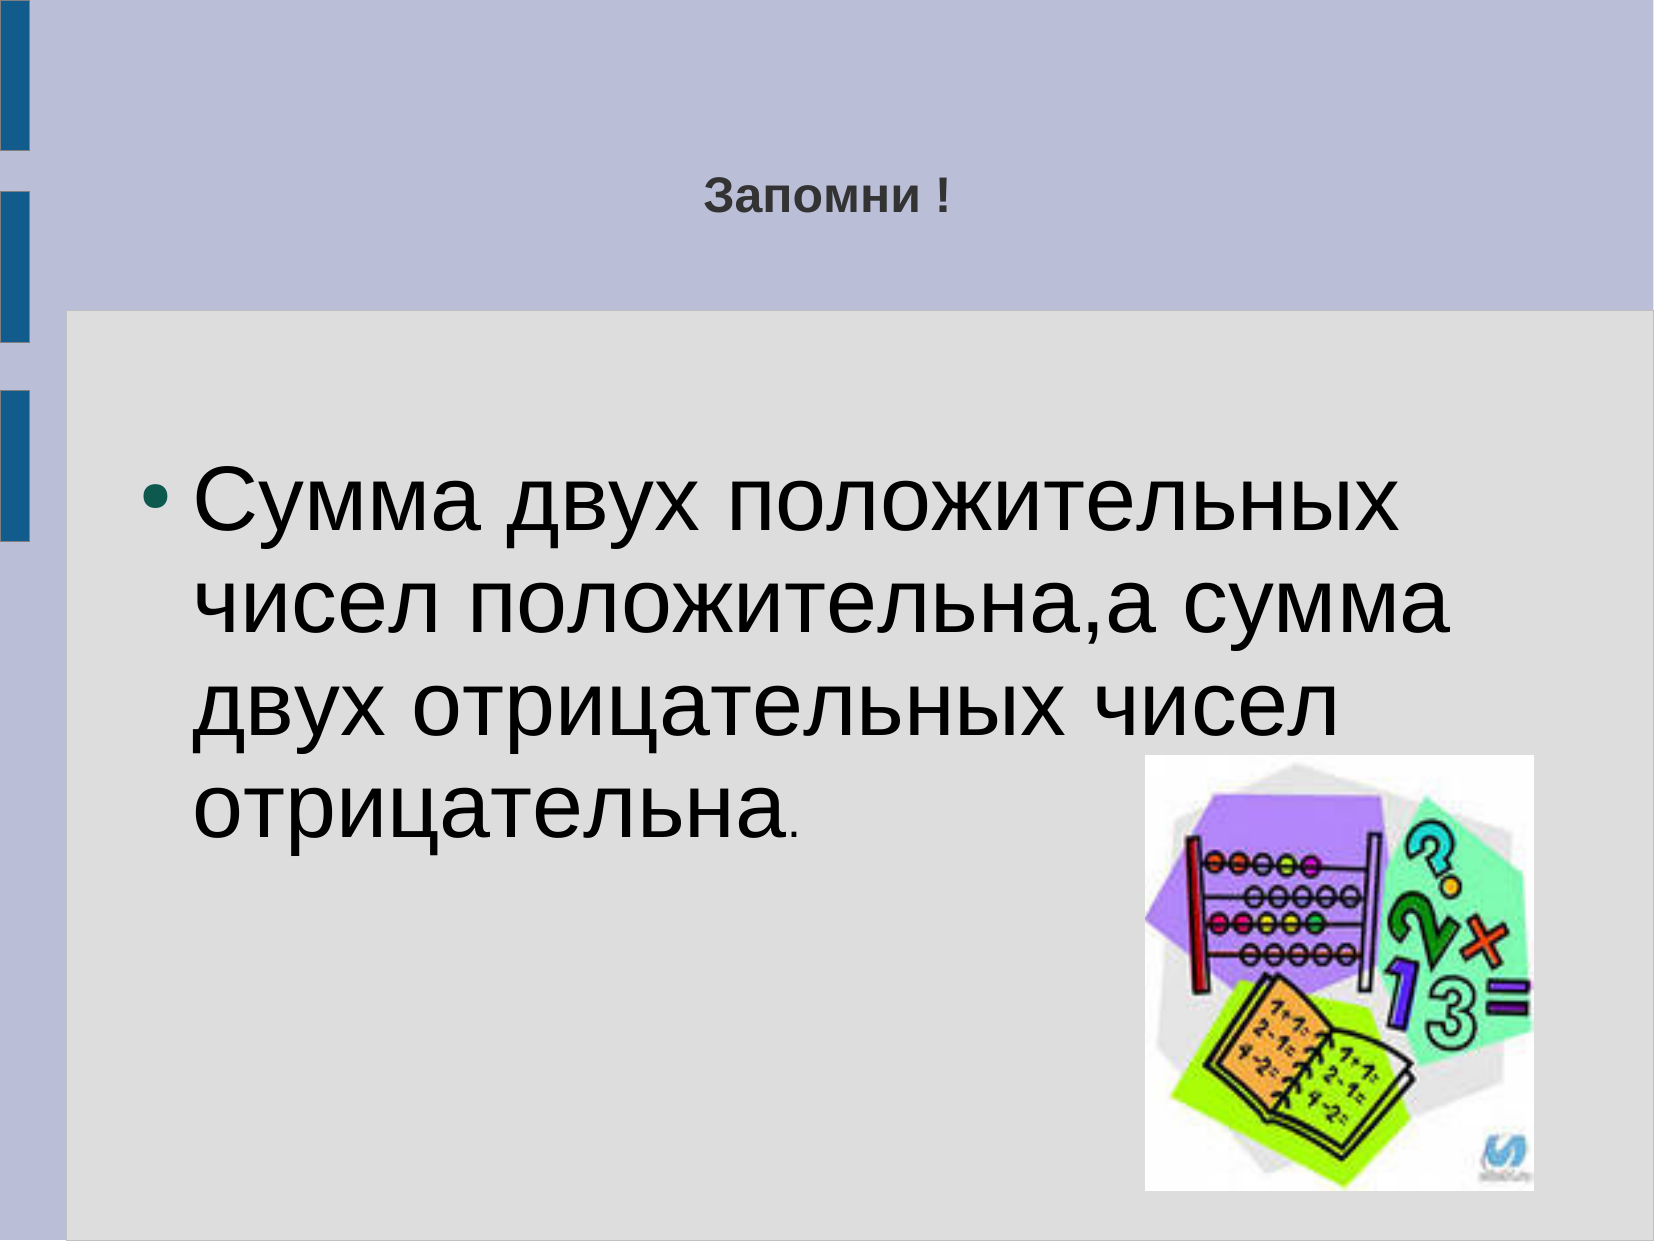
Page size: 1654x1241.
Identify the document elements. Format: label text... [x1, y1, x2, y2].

title Запомни ! [121, 91, 1534, 299]
list Сумма двух положительных чисел положительна,а сумма двух отрицательных чисел отрицательна. [121, 344, 1534, 1127]
picture [1145, 755, 1534, 1192]
